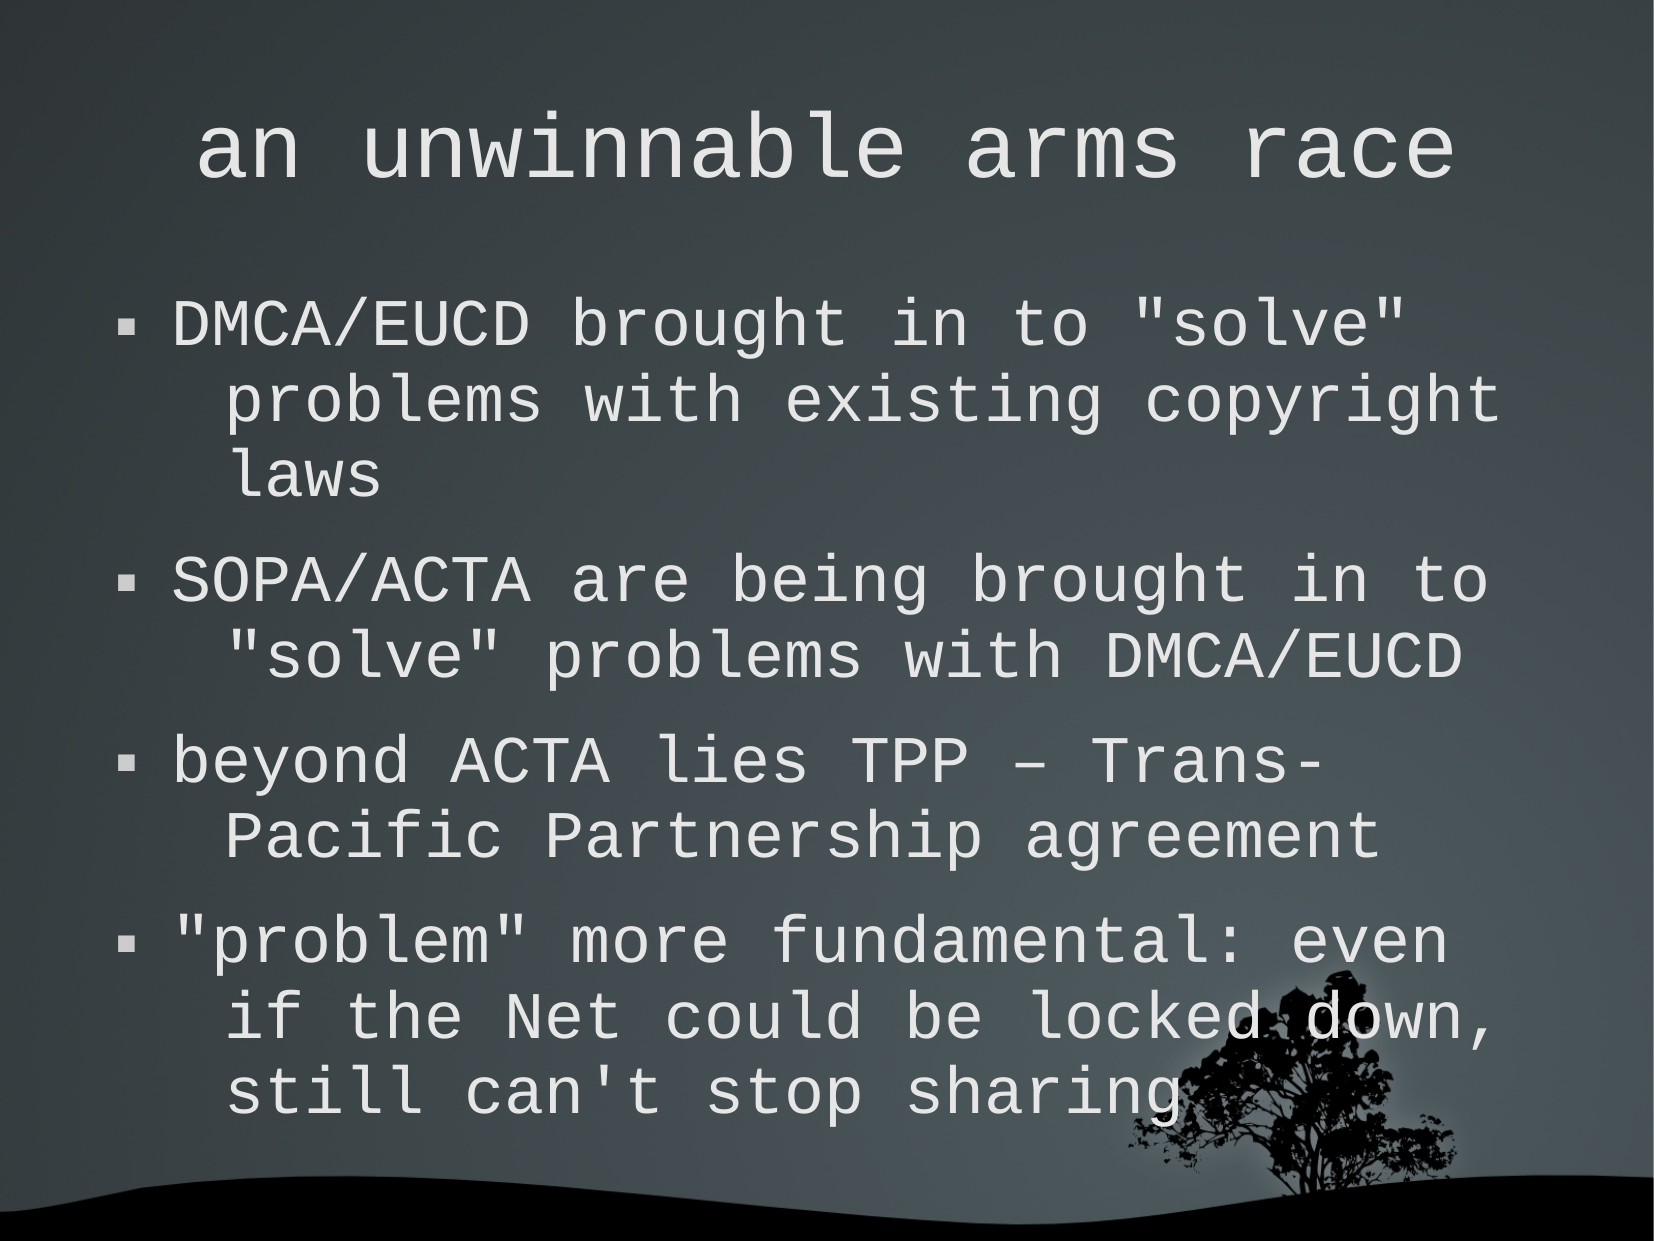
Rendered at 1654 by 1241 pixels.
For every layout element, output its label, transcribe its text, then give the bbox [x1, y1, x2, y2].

title an unwinnable arms race [82, 49, 1571, 257]
picture [0, 0, 1654, 1241]
list DMCA/EUCD brought in to "solve" problems with existing copyright laws SOPA/ACTA are being brought in to "solve" problems with DMCA/EUCD beyond ACTA lies TPP – Trans-Pacific Partnership agreement "problem" more fundamental: even if the Net could be locked down, still can't stop sharing [82, 290, 1571, 1134]
